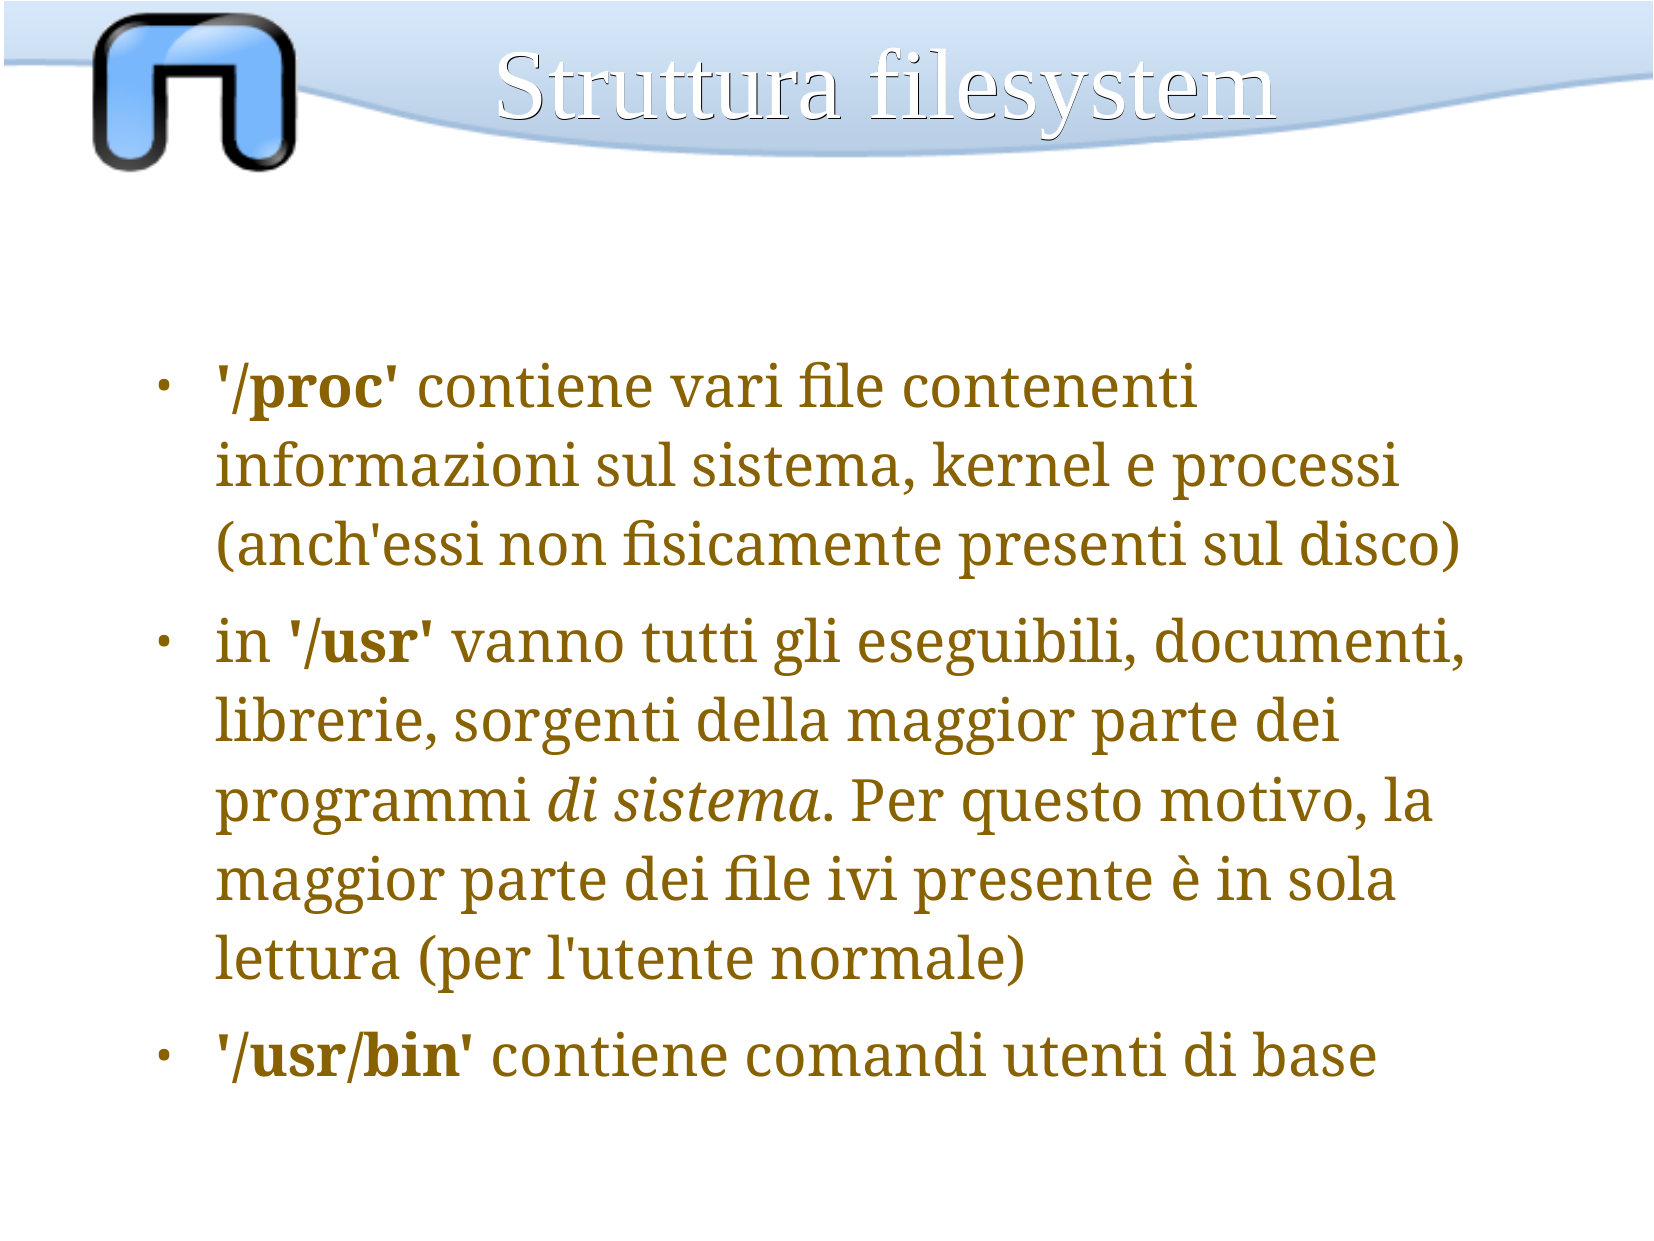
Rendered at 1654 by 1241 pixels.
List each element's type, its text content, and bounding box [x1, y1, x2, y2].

text_box Struttura filesystem [472, 29, 1300, 266]
list '/proc' contiene vari file contenenti informazioni sul sistema, kernel e processi (anch'essi non fisicamente presenti sul disco) in '/usr' vanno tutti gli eseguibili, documenti, librerie, sorgenti della maggior parte dei programmi di sistema. Per questo motivo, la maggior parte dei file ivi presente è in sola lettura (per l'utente normale) '/usr/bin' contiene comandi utenti di base [121, 344, 1565, 1127]
picture [0, 0, 1654, 1241]
